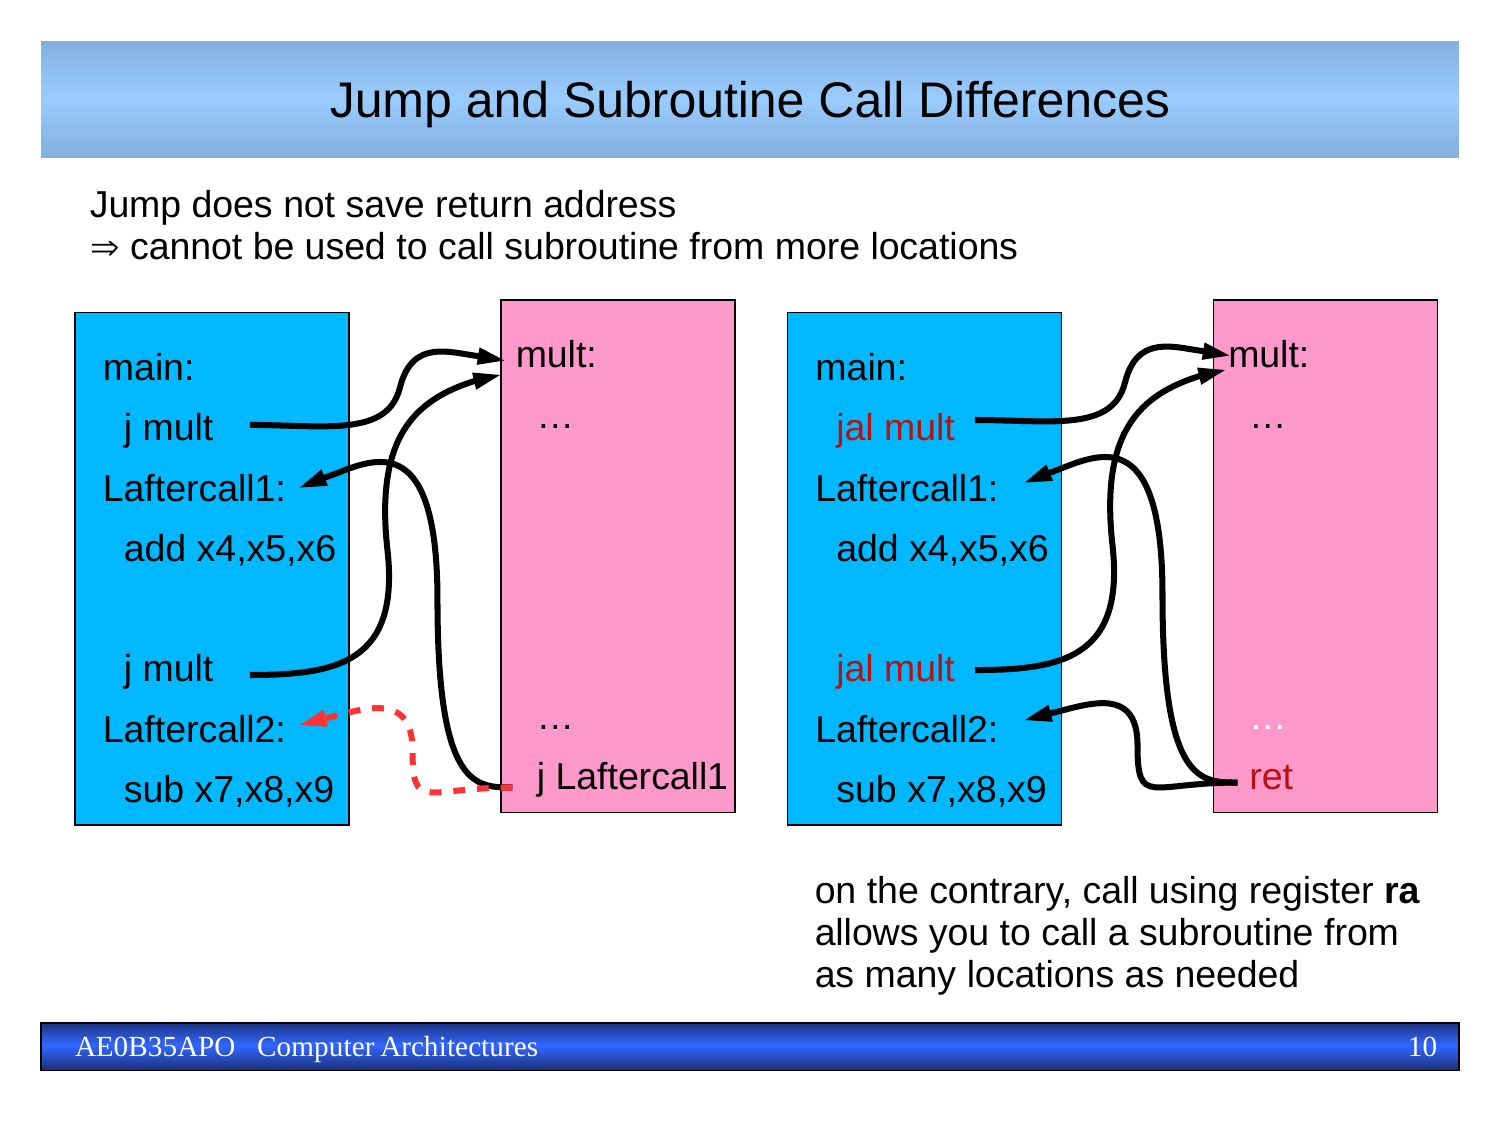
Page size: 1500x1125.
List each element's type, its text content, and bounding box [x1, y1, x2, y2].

text_box main: j mult Laftercall1: add x4,x5,x6 j mult Laftercall2: sub x7,x8,x9 [75, 312, 349, 826]
text_box main: jal mult Laftercall1: add x4,x5,x6 jal mult Laftercall2: sub x7,x8,x9 [787, 312, 1062, 826]
title Jump and Subroutine Call Differences [41, 41, 1459, 158]
text_box mult: … … ret [1213, 299, 1438, 813]
text_box Jump does not save return address ⇒ cannot be used to call subroutine from more locations [75, 176, 1034, 280]
text_box on the contrary, call using register ra allows you to call a subroutine from as many locations as needed [799, 862, 1450, 1004]
text_box mult: … … j Laftercall1 [501, 299, 736, 813]
